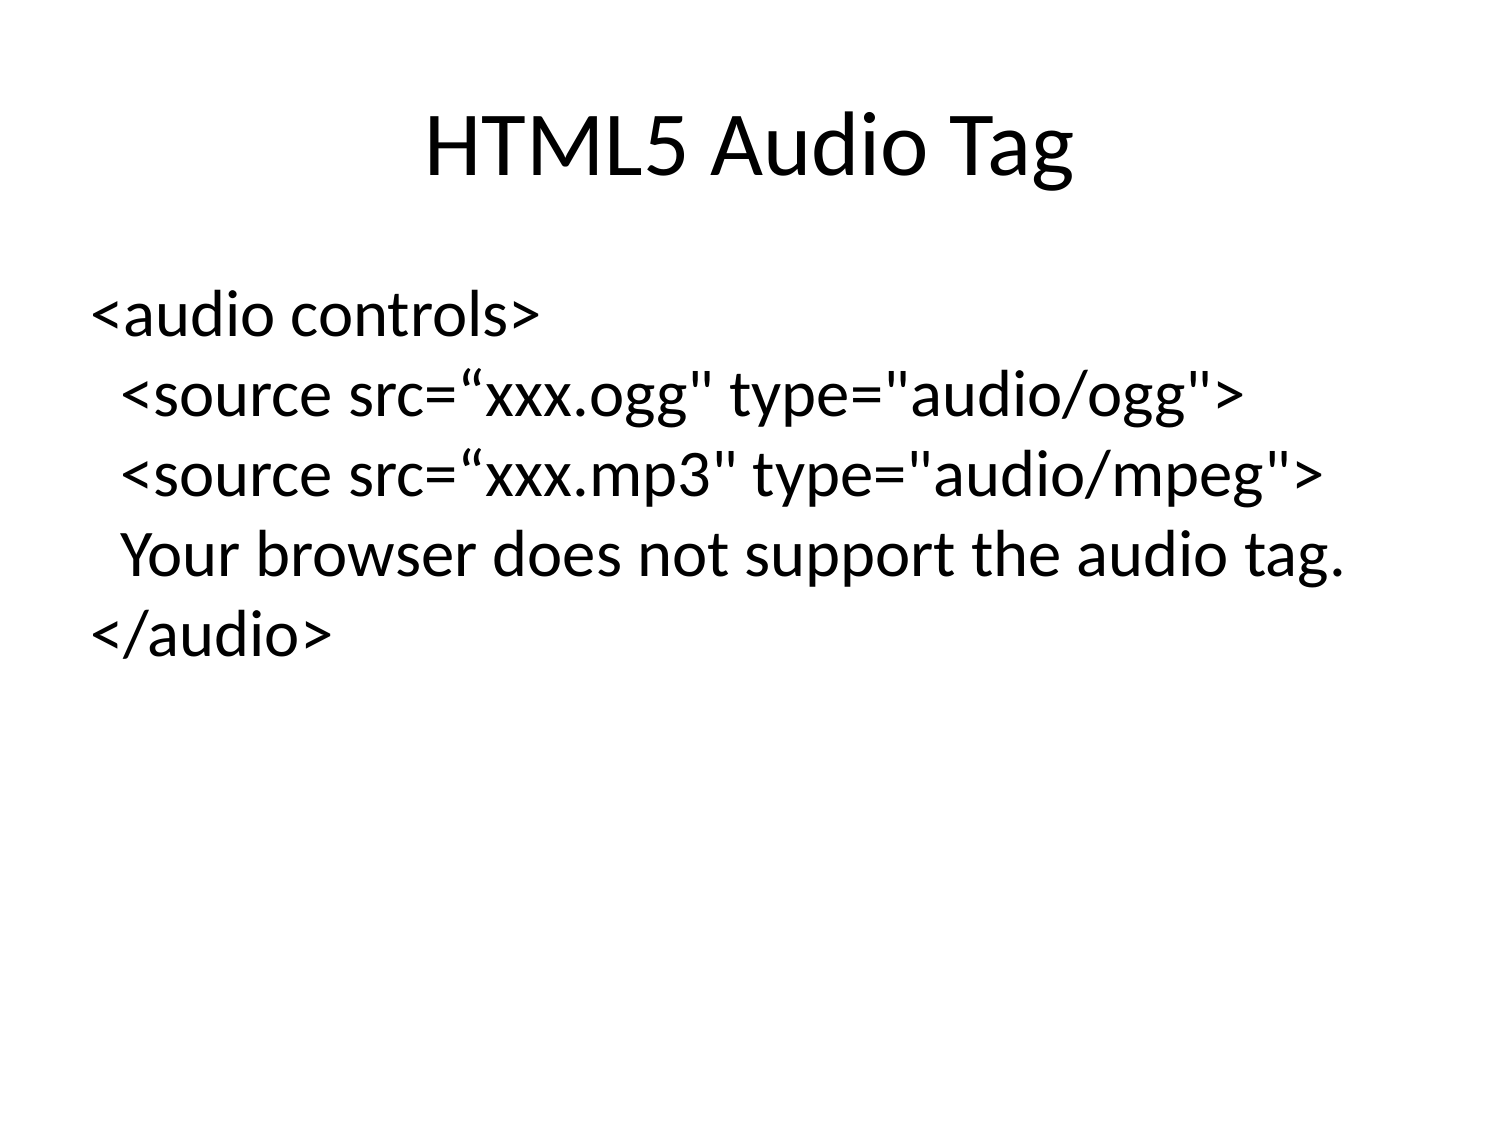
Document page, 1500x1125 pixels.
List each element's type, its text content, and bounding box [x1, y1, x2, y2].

list <audio controls> <source src=“xxx.ogg" type="audio/ogg"> <source src=“xxx.mp3" type="audio/mpeg"> Your browser does not support the audio tag. </audio> [75, 262, 1425, 1005]
title HTML5 Audio Tag [75, 45, 1425, 233]
